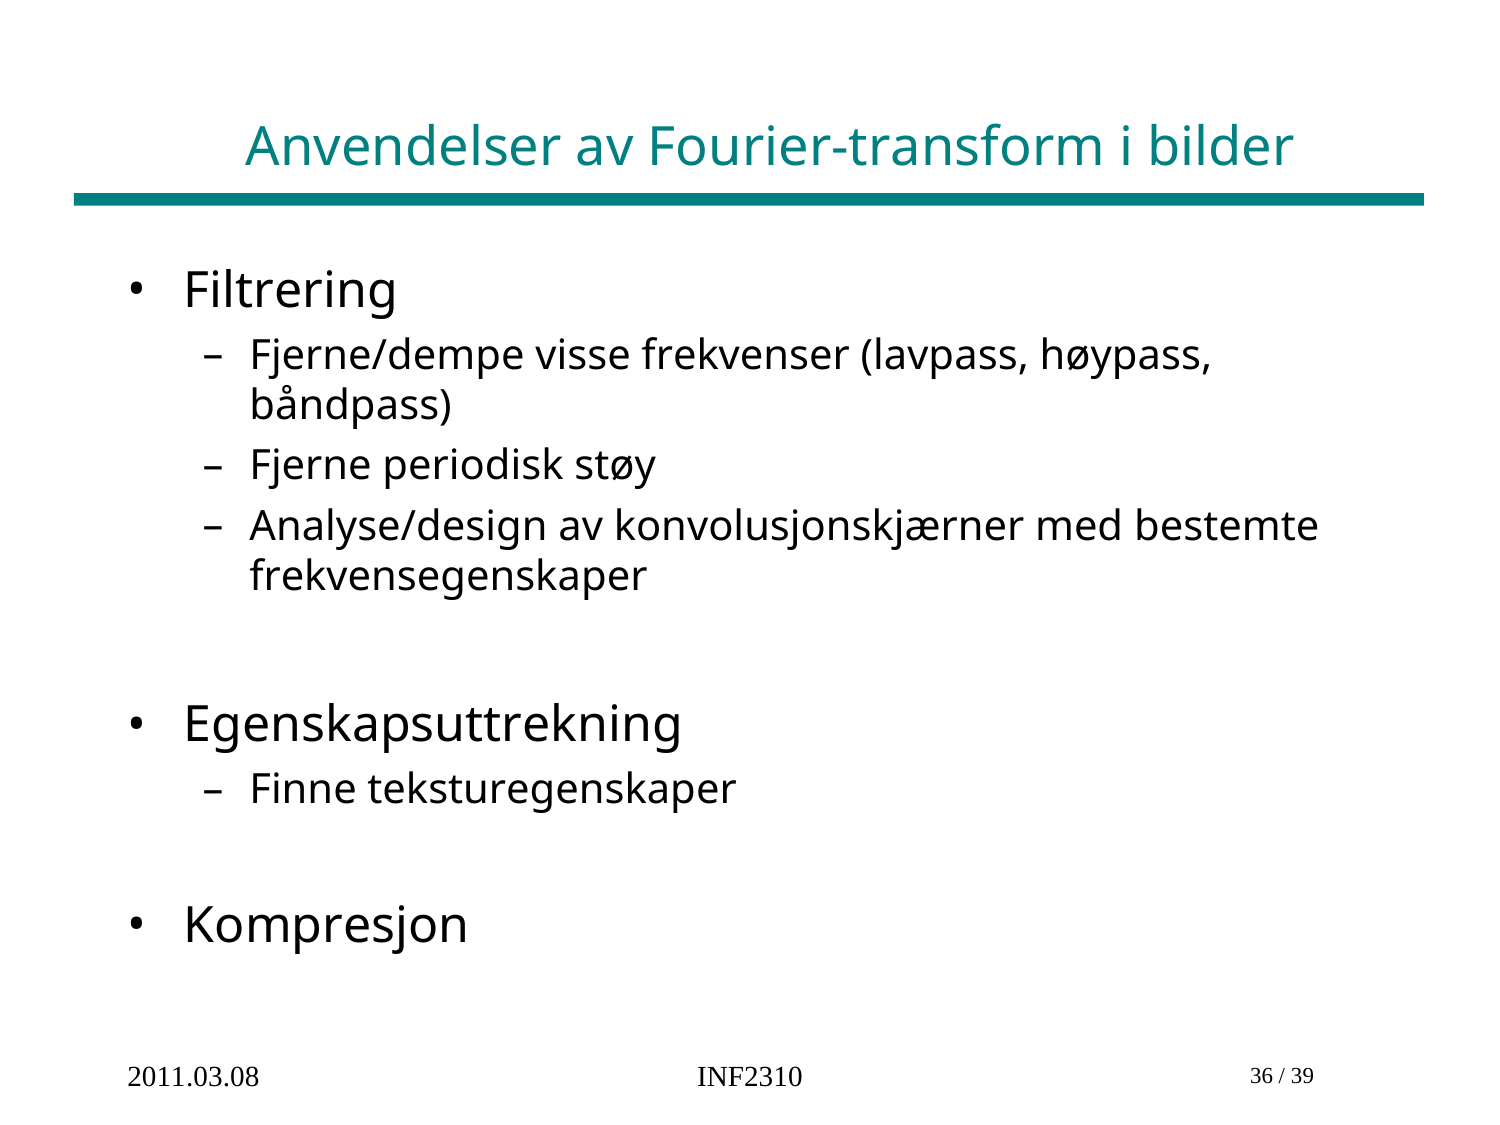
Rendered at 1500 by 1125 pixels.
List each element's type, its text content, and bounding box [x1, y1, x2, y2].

text_box INF2310 [512, 1049, 988, 1101]
list Filtrering Fjerne/dempe visse frekvenser (lavpass, høypass, båndpass) Fjerne periodisk støy Analyse/design av konvolusjonskjærner med bestemte frekvensegenskaper Egenskapsuttrekning Finne teksturegenskaper Kompresjon [112, 249, 1388, 1038]
title Anvendelser av Fourier-transform i bilder [112, 62, 1388, 226]
